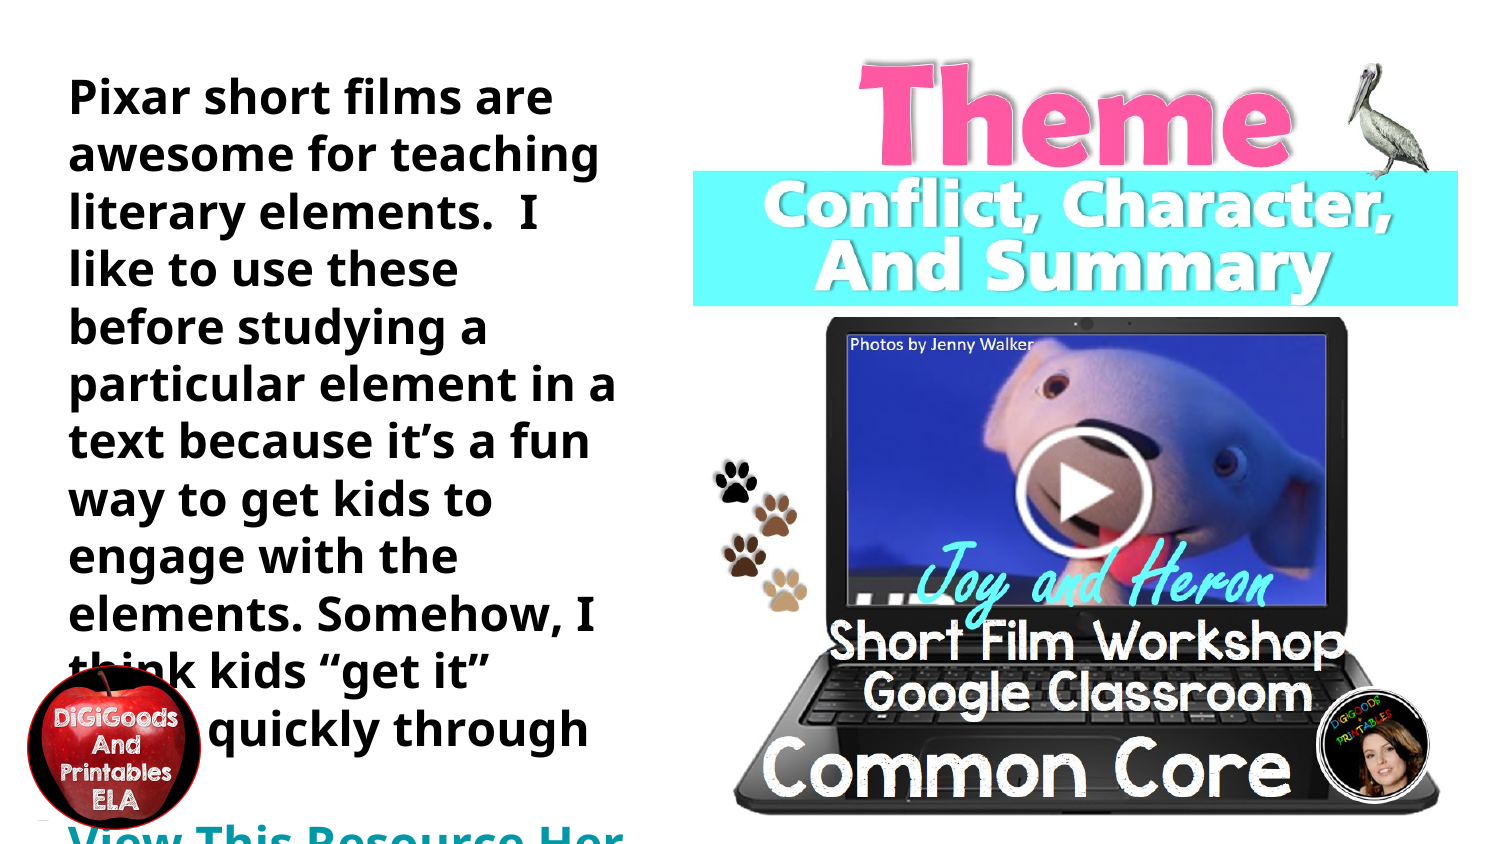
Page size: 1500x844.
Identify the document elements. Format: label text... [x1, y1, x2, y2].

text_box Pixar short films are awesome for teaching literary elements. I like to use these before studying a particular element in a text because it’s a fun way to get kids to engage with the elements. Somehow, I think kids “get it” more quickly through film. View This Resource Here [52, 51, 642, 668]
picture [27, 665, 201, 832]
picture [693, 51, 1458, 816]
